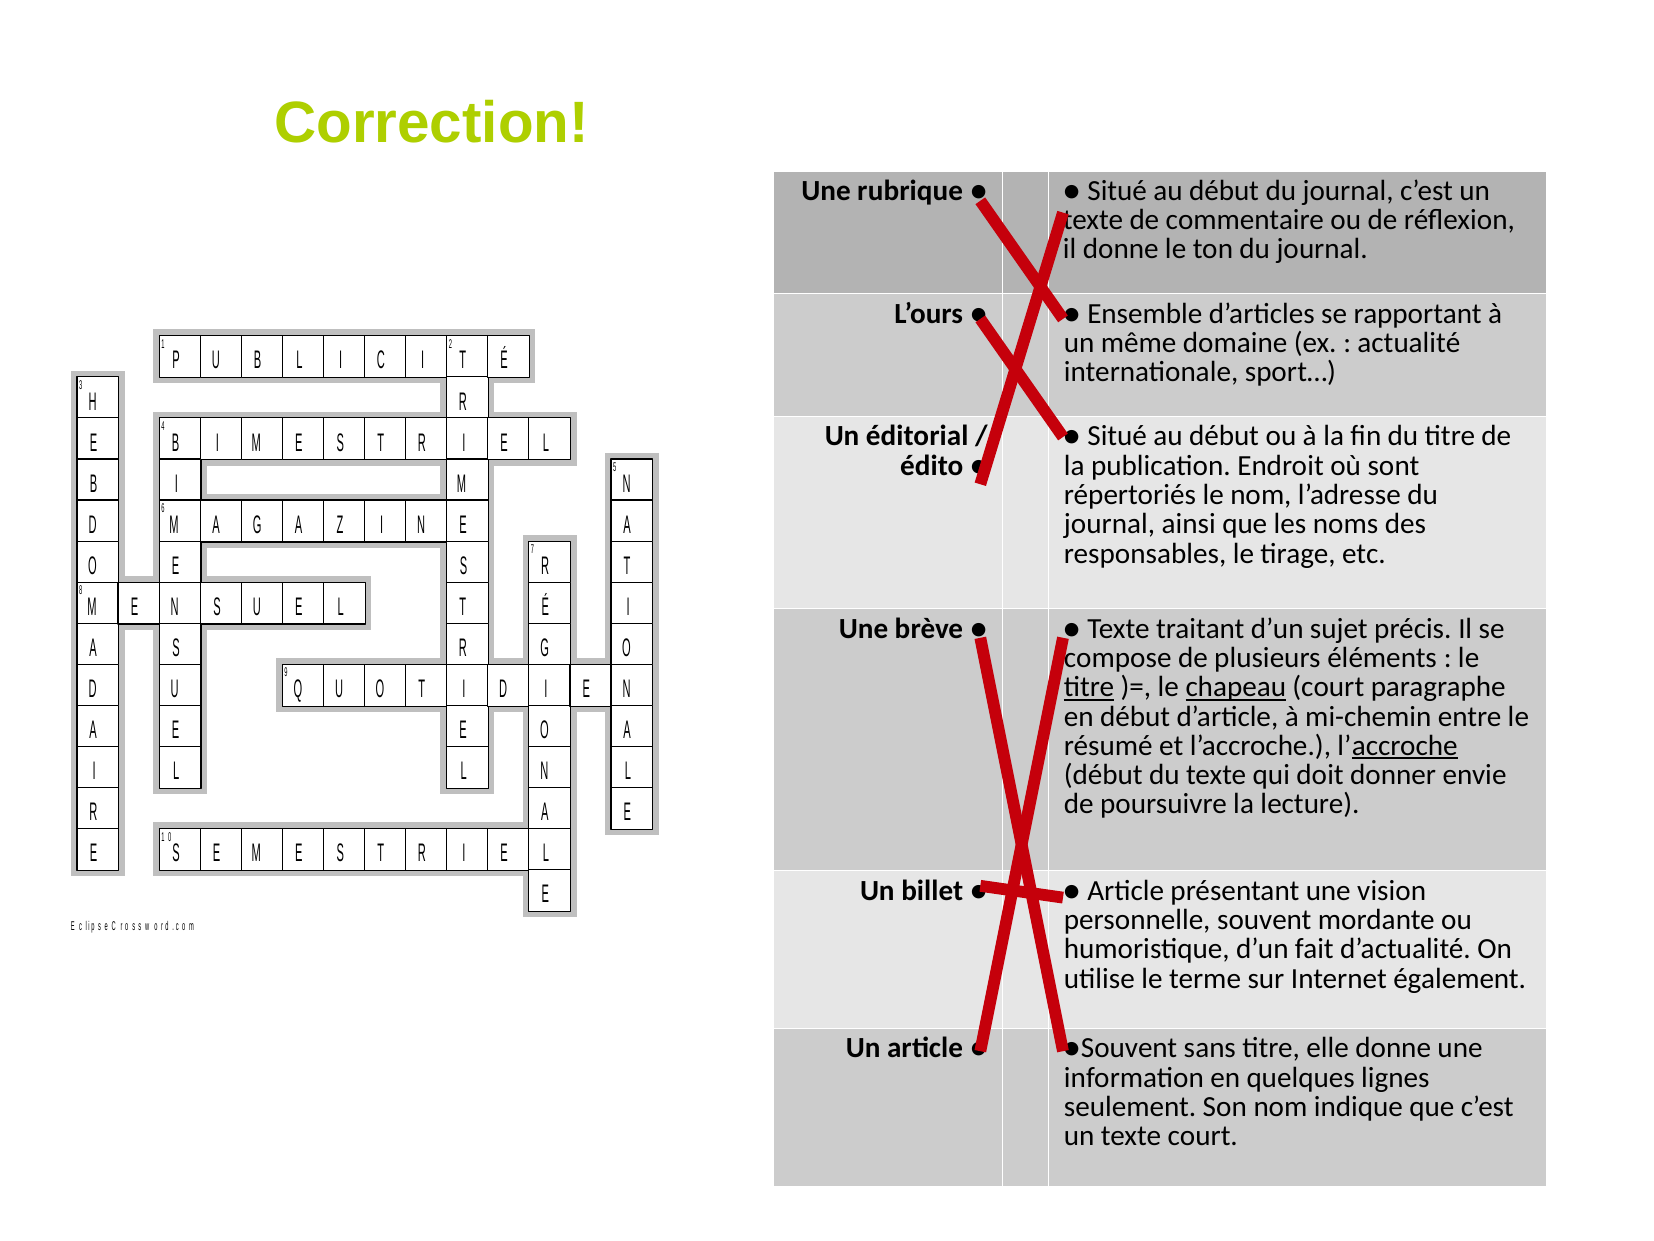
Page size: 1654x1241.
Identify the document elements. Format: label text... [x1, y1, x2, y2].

table_cell [1008, 384, 1040, 416]
table_cell ● Texte traitant d’un sujet précis. Il se compose de plusieurs éléments : le titre )=, le chapeau (court paragraphe en début d’article, à mi-chemin entre le résumé et l’accroche.), l’accroche (début du texte qui doit donner envie de poursuivre la lecture). [1049, 609, 1546, 870]
table_cell [1003, 364, 1008, 386]
table_cell [1003, 609, 1048, 811]
table_cell [1003, 1029, 1048, 1186]
table_cell [1040, 901, 1048, 941]
table_cell [1034, 871, 1048, 889]
table_header Une rubrique ● [774, 172, 1002, 293]
table_cell Un article ● [774, 1029, 1002, 1186]
table_cell L’ours ● [774, 294, 1002, 416]
table_cell Un billet ● [774, 871, 1002, 1028]
table_cell ● Ensemble d’articles se rapportant à un même domaine (ex. : actualité internationale, sport…) [1049, 294, 1546, 416]
picture [70, 329, 661, 934]
text_box Correction! [259, 82, 706, 165]
table_cell Un éditorial / édito ● [774, 417, 1002, 608]
table_cell Une brève ● [774, 609, 1002, 870]
table_cell [1028, 748, 1048, 870]
table_cell ● Article présentant une vision personnelle, souvent mordante ou humoristique, d’un fait d’actualité. On utilise le terme sur Internet également. [1049, 871, 1546, 1028]
table_cell [1003, 294, 1031, 353]
table_header [1003, 172, 1048, 271]
table_cell [1003, 898, 1048, 1028]
table_cell [1003, 787, 1015, 870]
table_cell Un billet ● [992, 978, 1002, 1028]
table_cell [1003, 871, 1010, 883]
table_cell ● Situé au début ou à la fin du titre de la publication. Endroit où sont répertoriés le nom, l’adresse du journal, ainsi que les noms des responsables, le tirage, etc. [1049, 417, 1546, 608]
table_cell [1003, 417, 1048, 608]
table_header [1003, 245, 1033, 293]
table_cell ●Souvent sans titre, elle donne une information en quelques lignes seulement. Son nom indique que c’est un texte court. [1049, 1029, 1546, 1186]
table_cell [1023, 302, 1048, 403]
table_header ● Situé au début du journal, c’est un texte de commentaire ou de réflexion, il donne le ton du journal. [1049, 172, 1546, 293]
